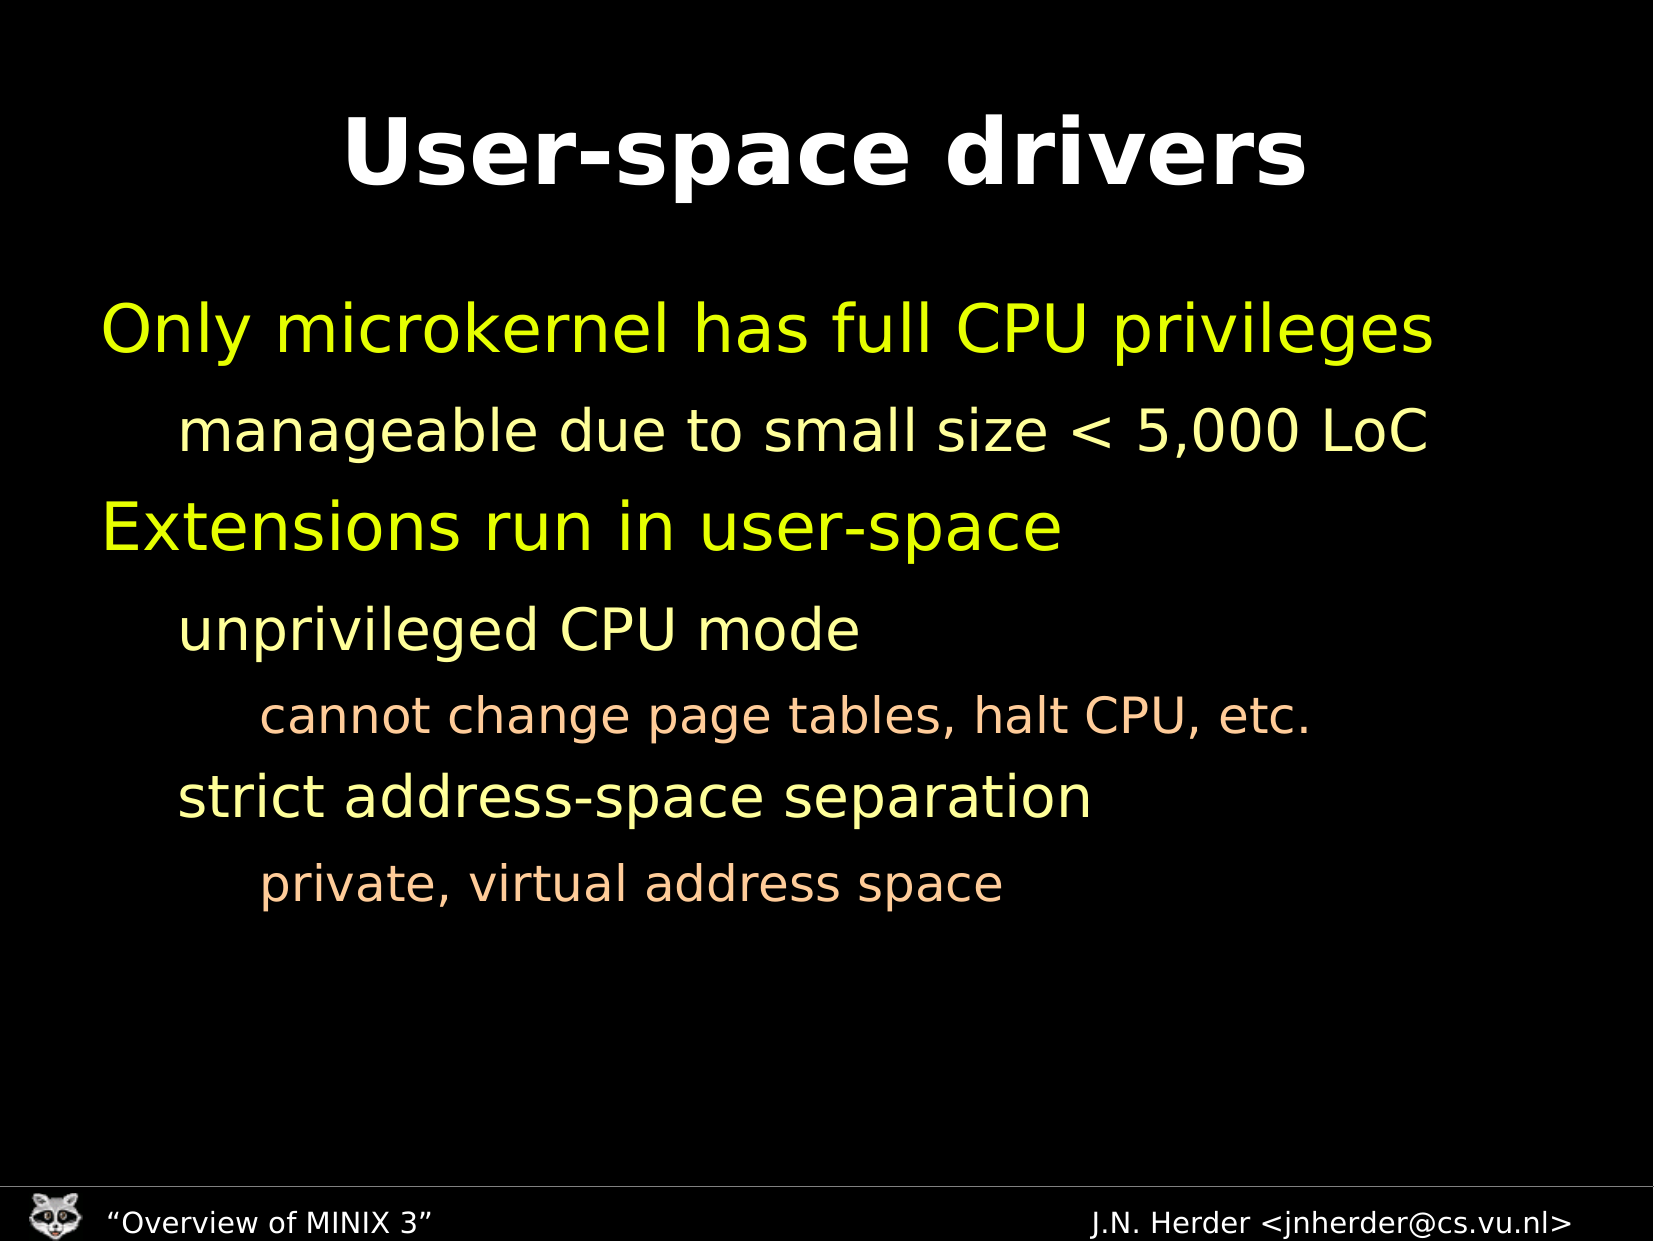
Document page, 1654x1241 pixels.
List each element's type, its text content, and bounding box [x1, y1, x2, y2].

title User-space drivers [75, 43, 1576, 263]
list Only microkernel has full CPU privileges manageable due to small size < 5,000 LoC Extensions run in user-space unprivileged CPU mode cannot change page tables, halt CPU, etc. strict address-space separation private, virtual address space [82, 290, 1571, 1109]
picture [29, 1193, 83, 1241]
